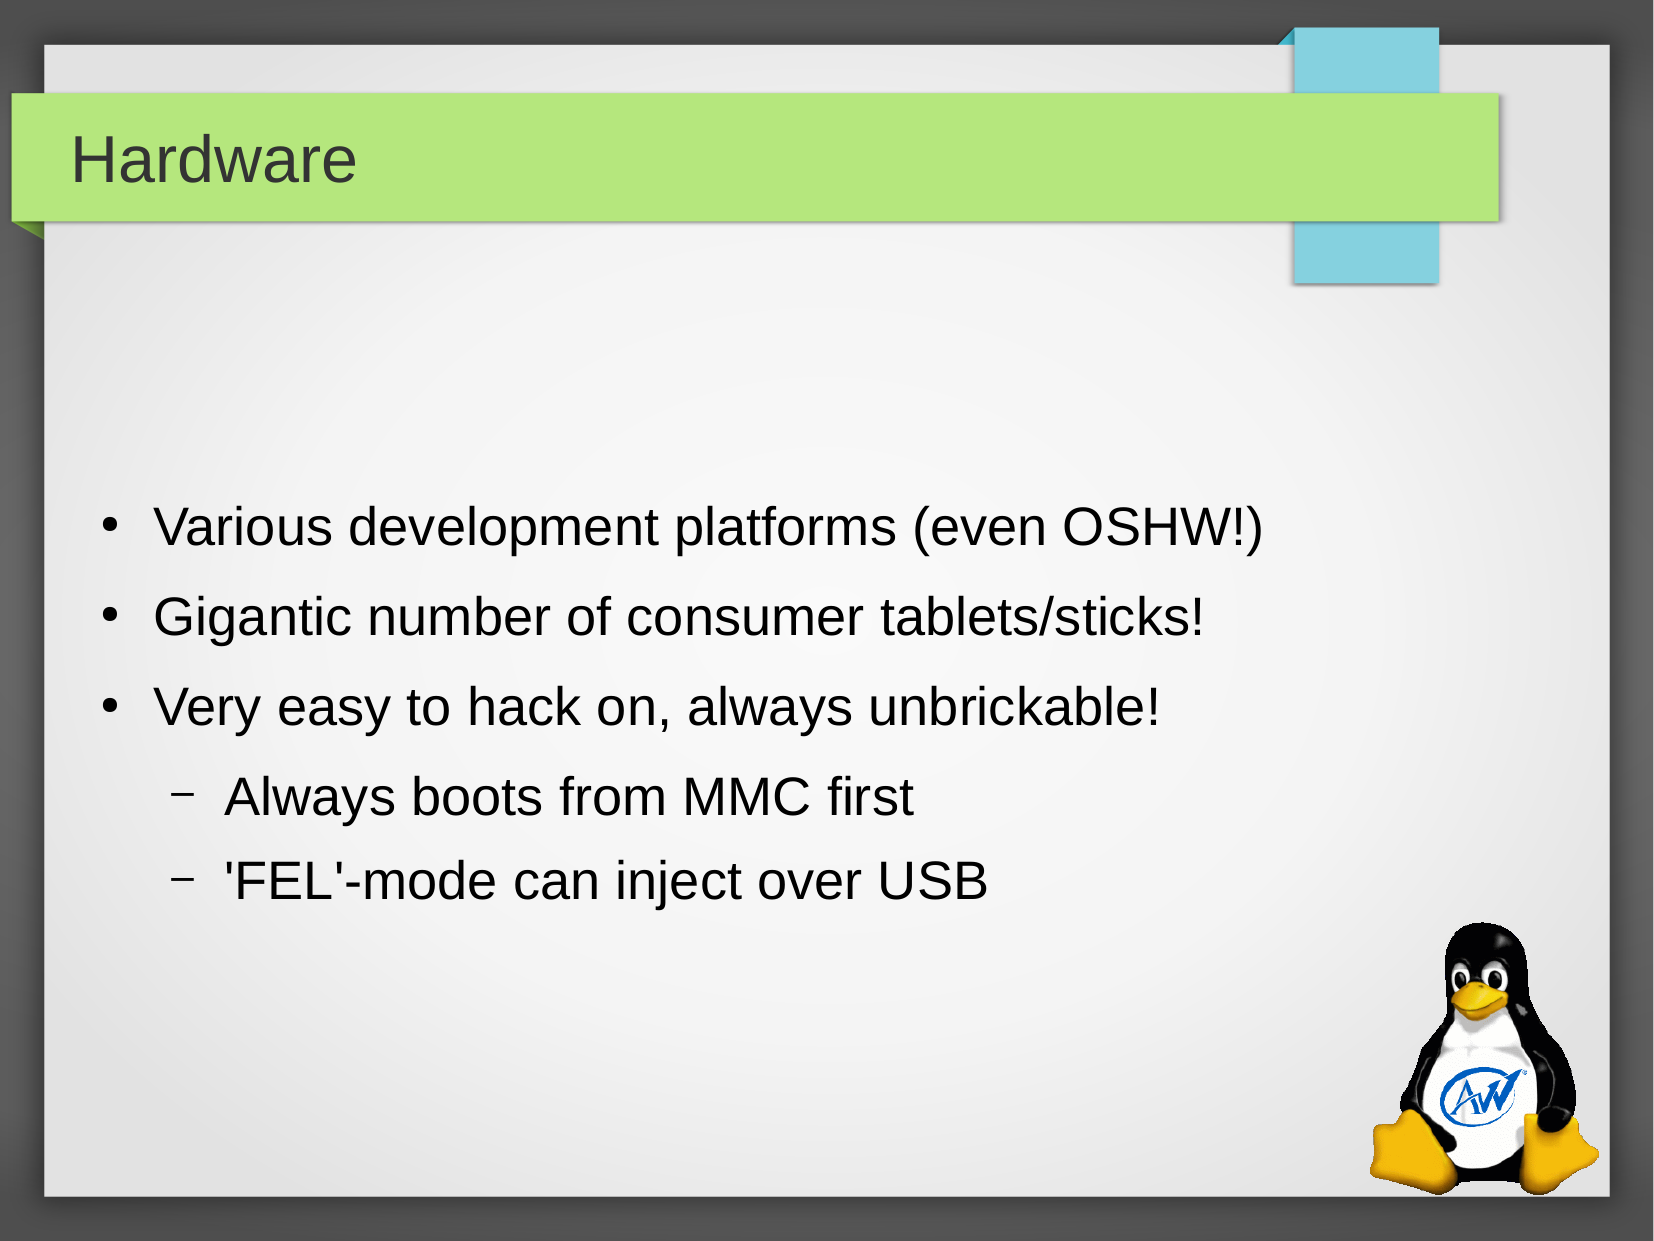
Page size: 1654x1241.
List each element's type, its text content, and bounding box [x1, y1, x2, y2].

picture [0, 0, 1654, 1241]
title Hardware [70, 106, 1229, 213]
list Various development platforms (even OSHW!) Gigantic number of consumer tablets/sticks! Very easy to hack on, always unbrickable! Always boots from MMC first 'FEL'-mode can inject over USB [82, 343, 1538, 1063]
